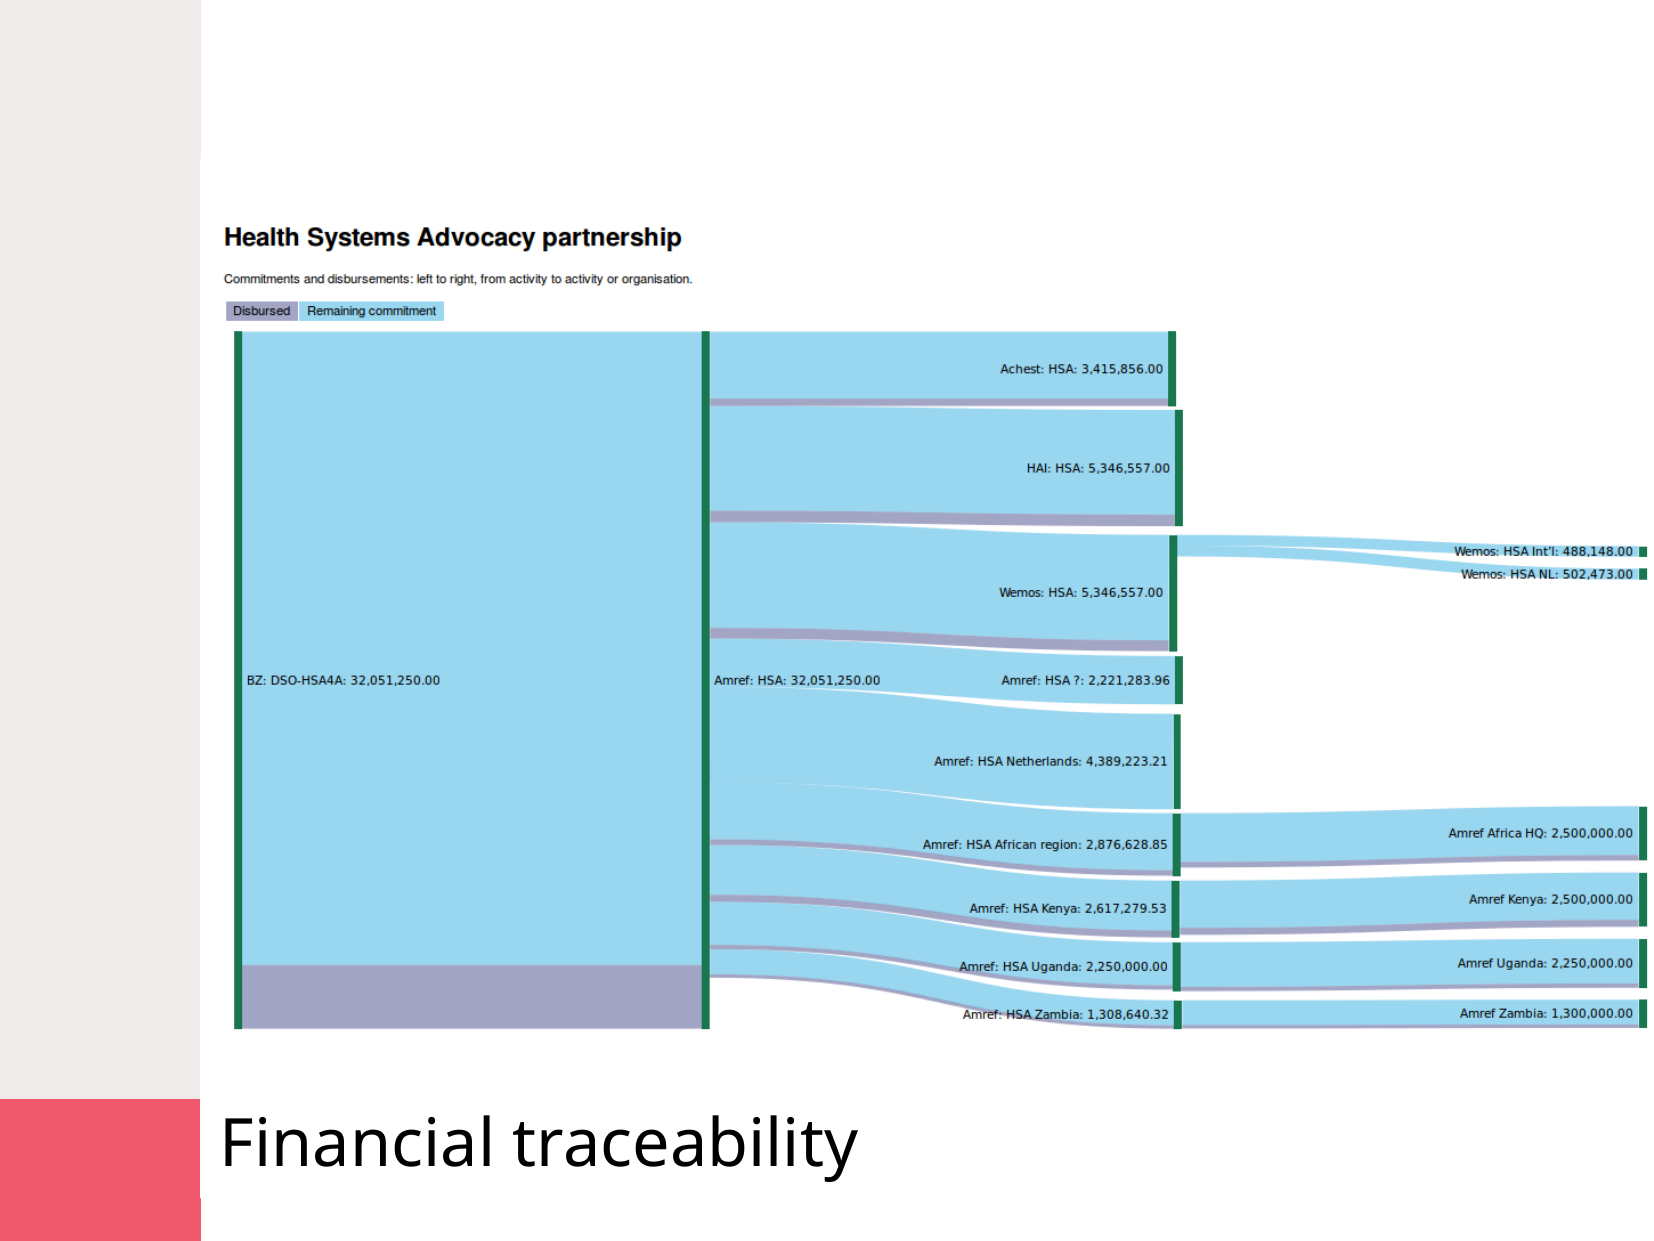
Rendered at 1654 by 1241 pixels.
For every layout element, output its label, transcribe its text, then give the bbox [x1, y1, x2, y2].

list Financial traceability [219, 1099, 1351, 1193]
picture [200, 159, 1654, 1198]
